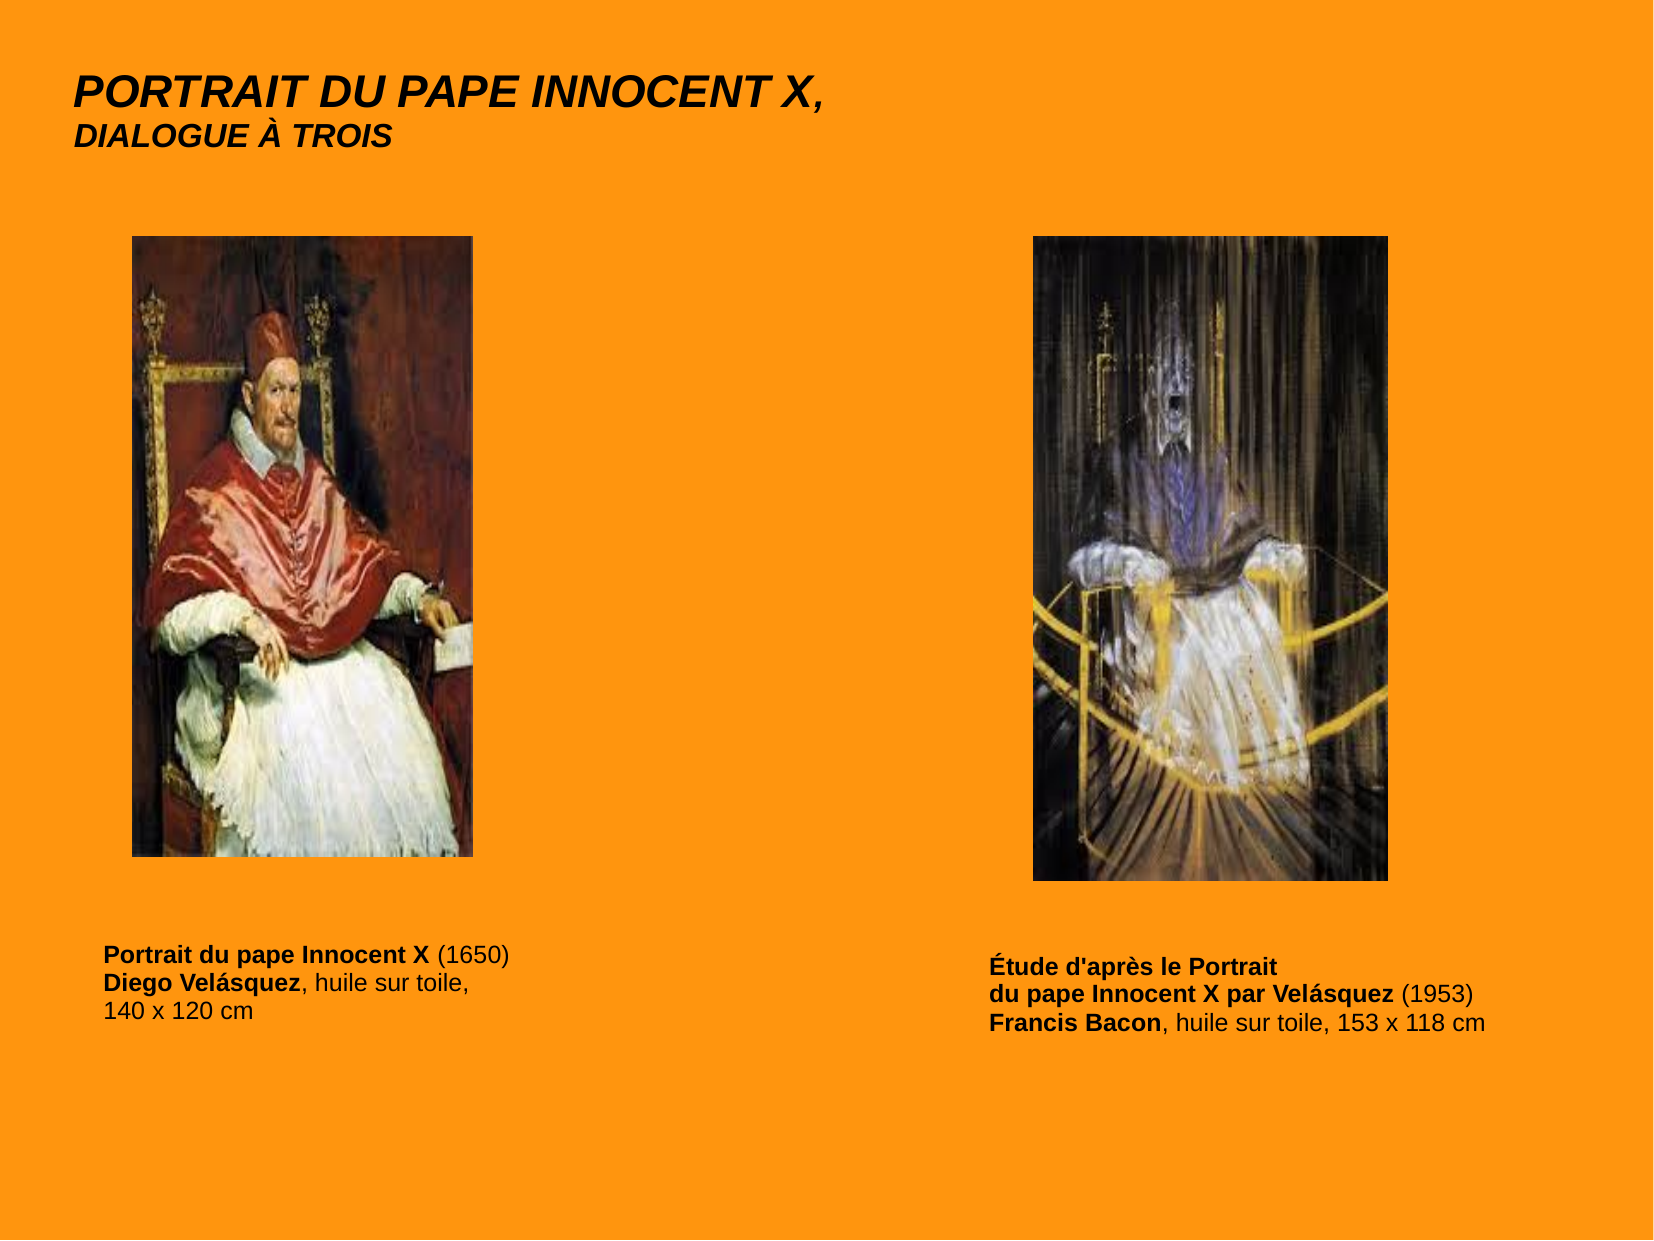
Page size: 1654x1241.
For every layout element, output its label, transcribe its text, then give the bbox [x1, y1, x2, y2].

picture [132, 236, 473, 857]
text_box Étude d'après le Portrait du pape Innocent X par Velásquez (1953) Francis Bacon, huile sur toile, 153 x 118 cm [974, 944, 1506, 1063]
text_box PORTRAIT DU PAPE INNOCENT X, DIALOGUE À TROIS [59, 59, 886, 222]
picture [1033, 236, 1388, 881]
text_box Portrait du pape Innocent X (1650) Diego Velásquez, huile sur toile, 140 x 120 cm [88, 933, 591, 1034]
